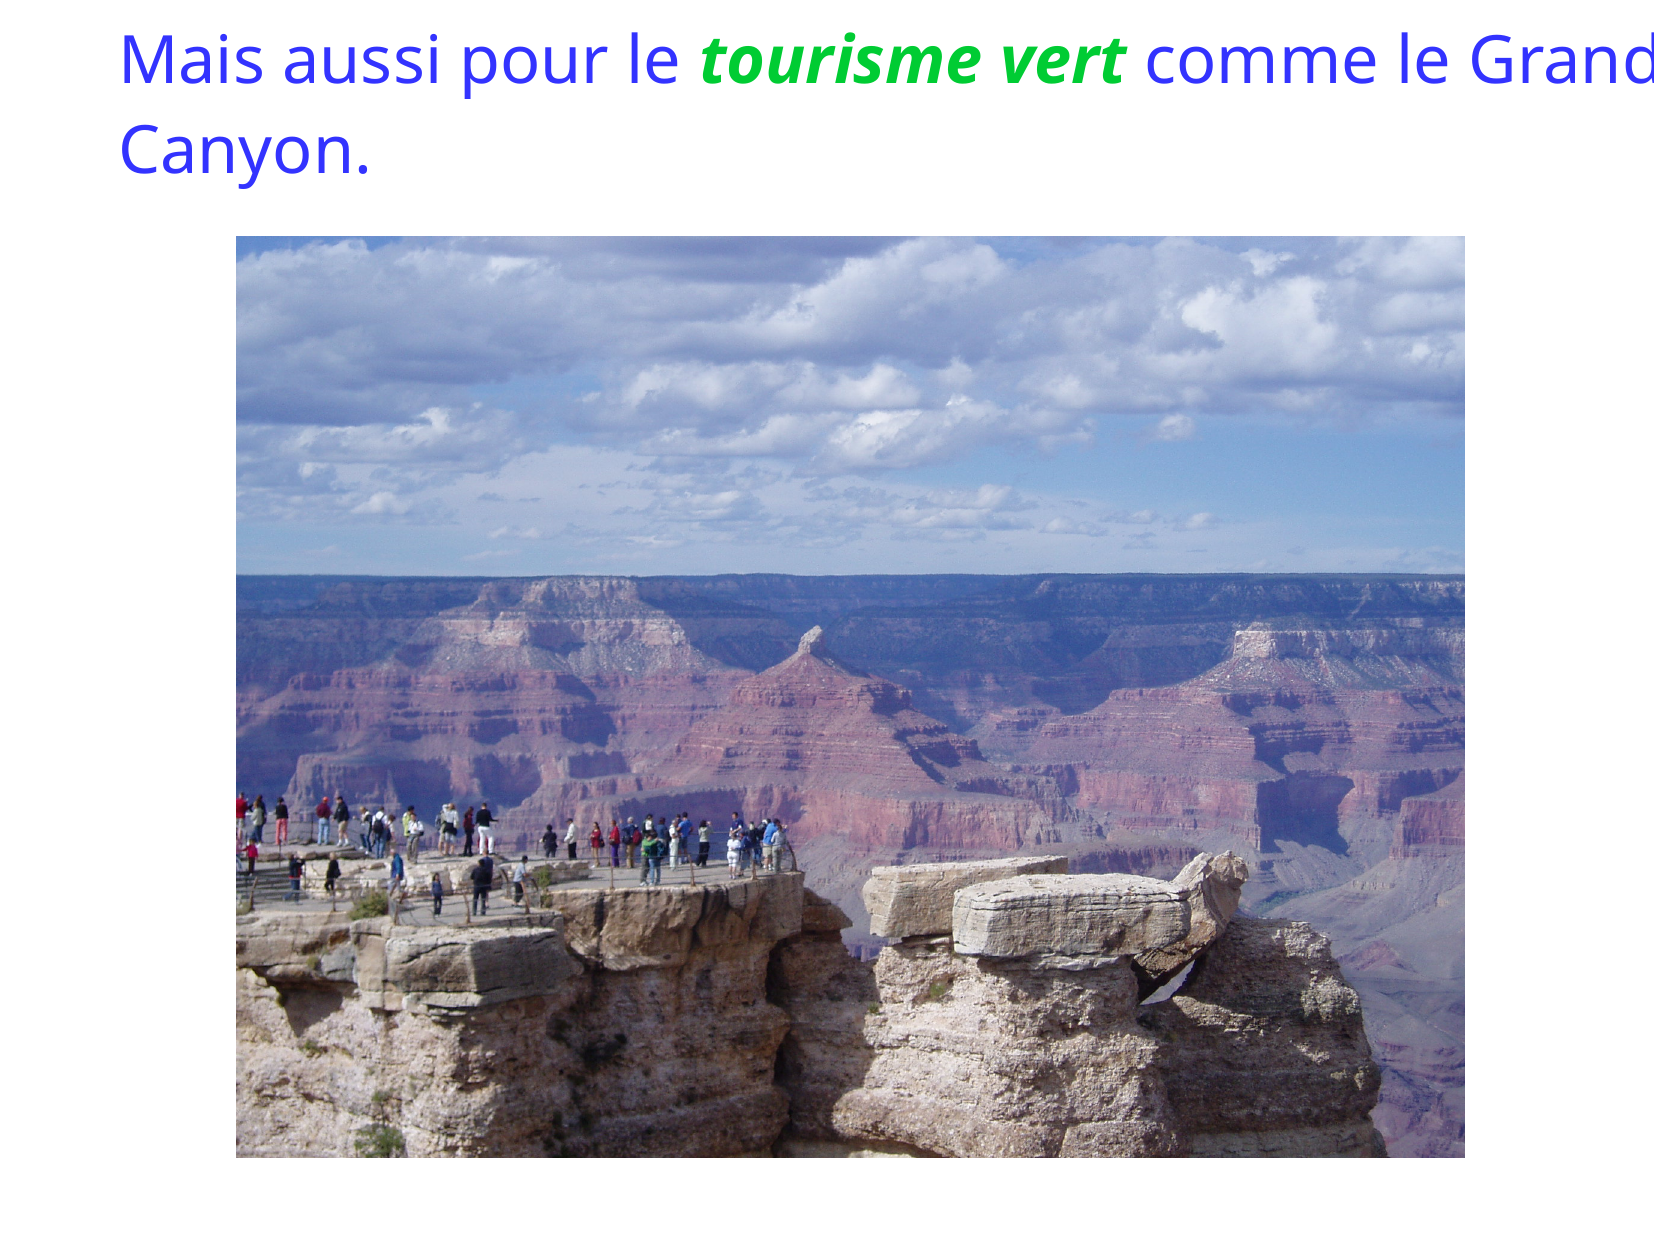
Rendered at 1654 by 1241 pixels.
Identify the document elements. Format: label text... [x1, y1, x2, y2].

list Mais aussi pour le tourisme vert comme le Grand Canyon. [47, 11, 1654, 271]
picture [236, 236, 1465, 1158]
